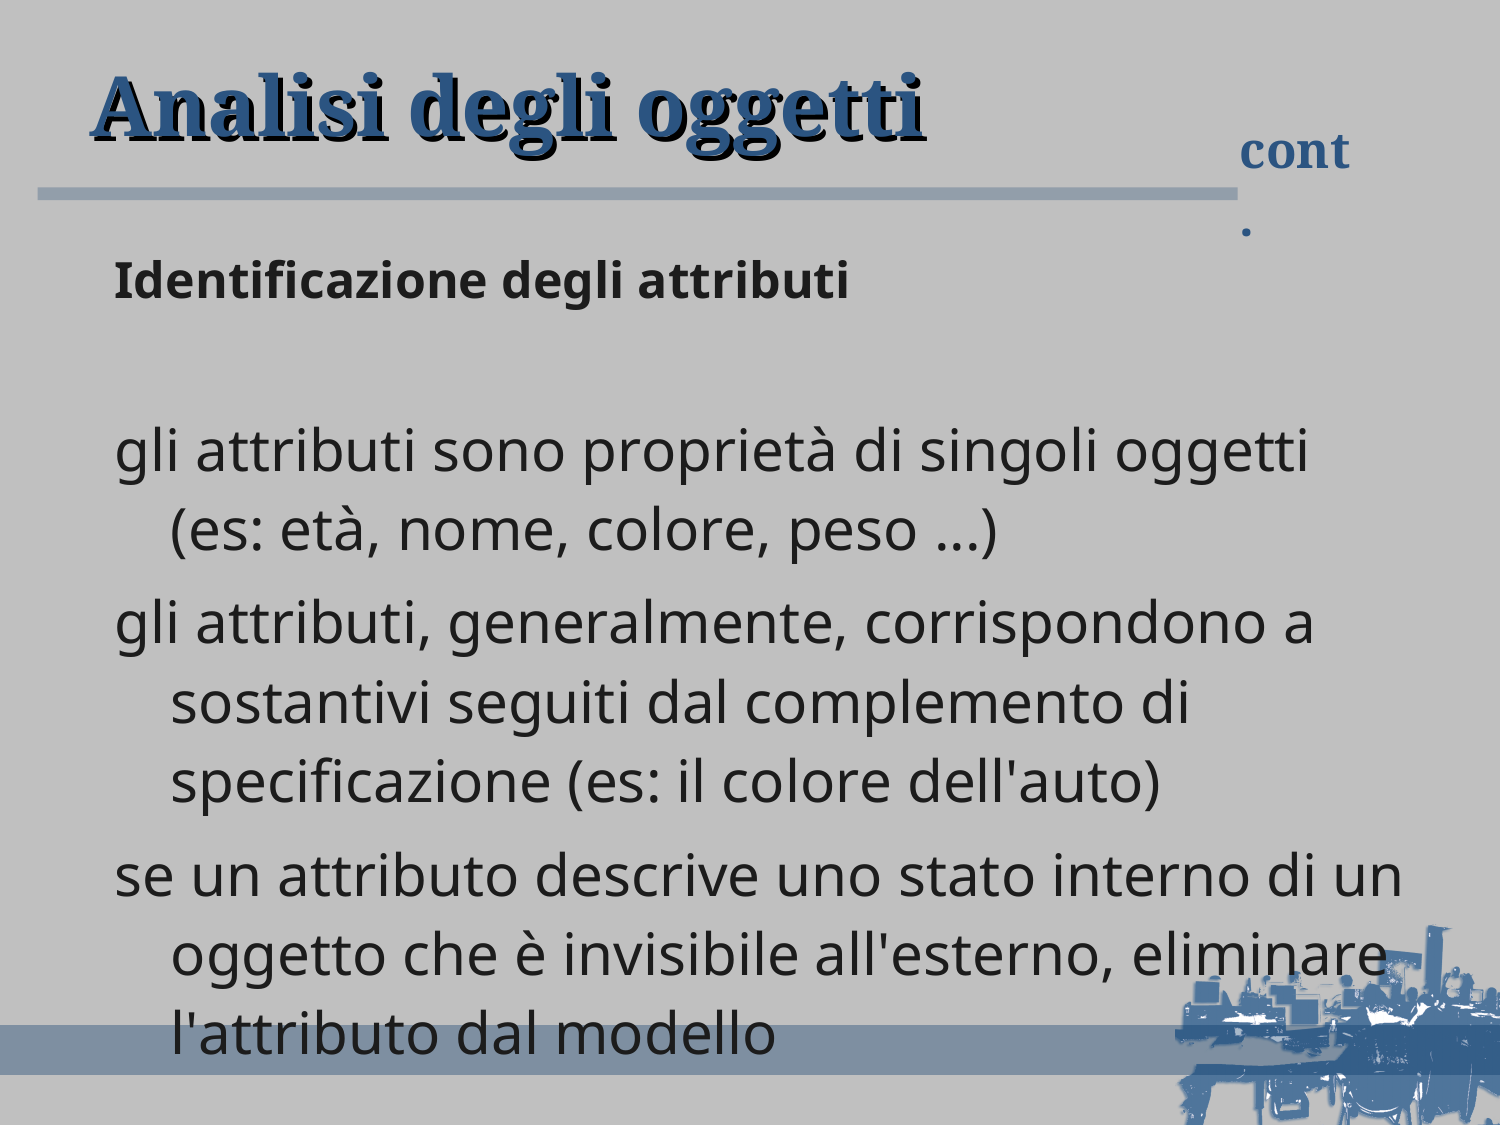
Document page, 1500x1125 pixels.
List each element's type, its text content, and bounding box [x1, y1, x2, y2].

text_box cont. [1224, 137, 1375, 230]
title Analisi degli oggetti [75, 35, 1426, 174]
list Identificazione degli attributi gli attributi sono proprietà di singoli oggetti (es: età, nome, colore, peso ...) gli attributi, generalmente, corrispondono a sostantivi seguiti dal complemento di specificazione (es: il colore dell'auto) se un attributo descrive uno stato interno di un oggetto che è invisibile all'esterno, eliminare l'attributo dal modello [99, 237, 1425, 1006]
